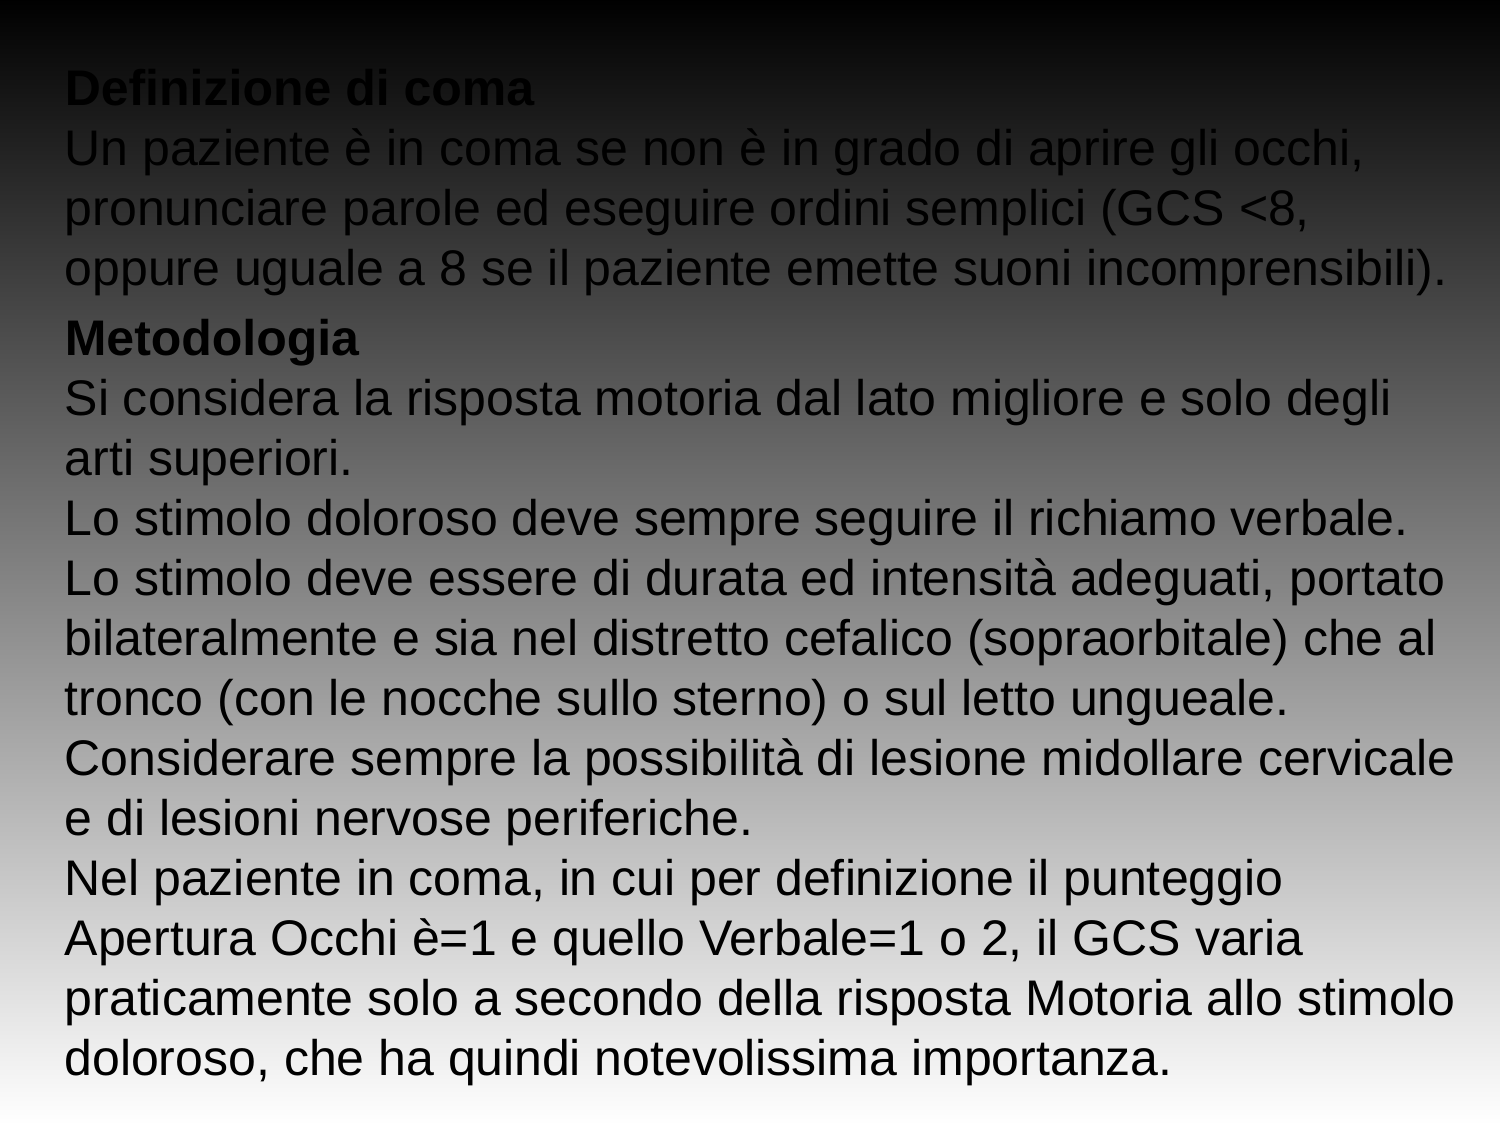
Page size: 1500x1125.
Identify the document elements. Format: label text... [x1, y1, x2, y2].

text_box Definizione di coma Un paziente è in coma se non è in grado di aprire gli occhi, pronunciare parole ed eseguire ordini semplici (GCS <8, oppure uguale a 8 se il paziente emette suoni incomprensibili). Metodologia Si considera la risposta motoria dal lato migliore e solo degli arti superiori. Lo stimolo doloroso deve sempre seguire il richiamo verbale. Lo stimolo deve essere di durata ed intensità adeguati, portato bilateralmente e sia nel distretto cefalico (sopraorbitale) che al tronco (con le nocche sullo sterno) o sul letto ungueale. Considerare sempre la possibilità di lesione midollare cervicale e di lesioni nervose periferiche. Nel paziente in coma, in cui per definizione il punteggio Apertura Occhi è=1 e quello Verbale=1 o 2, il GCS varia praticamente solo a secondo della risposta Motoria allo stimolo doloroso, che ha quindi notevolissima importanza. [49, 47, 1475, 1094]
